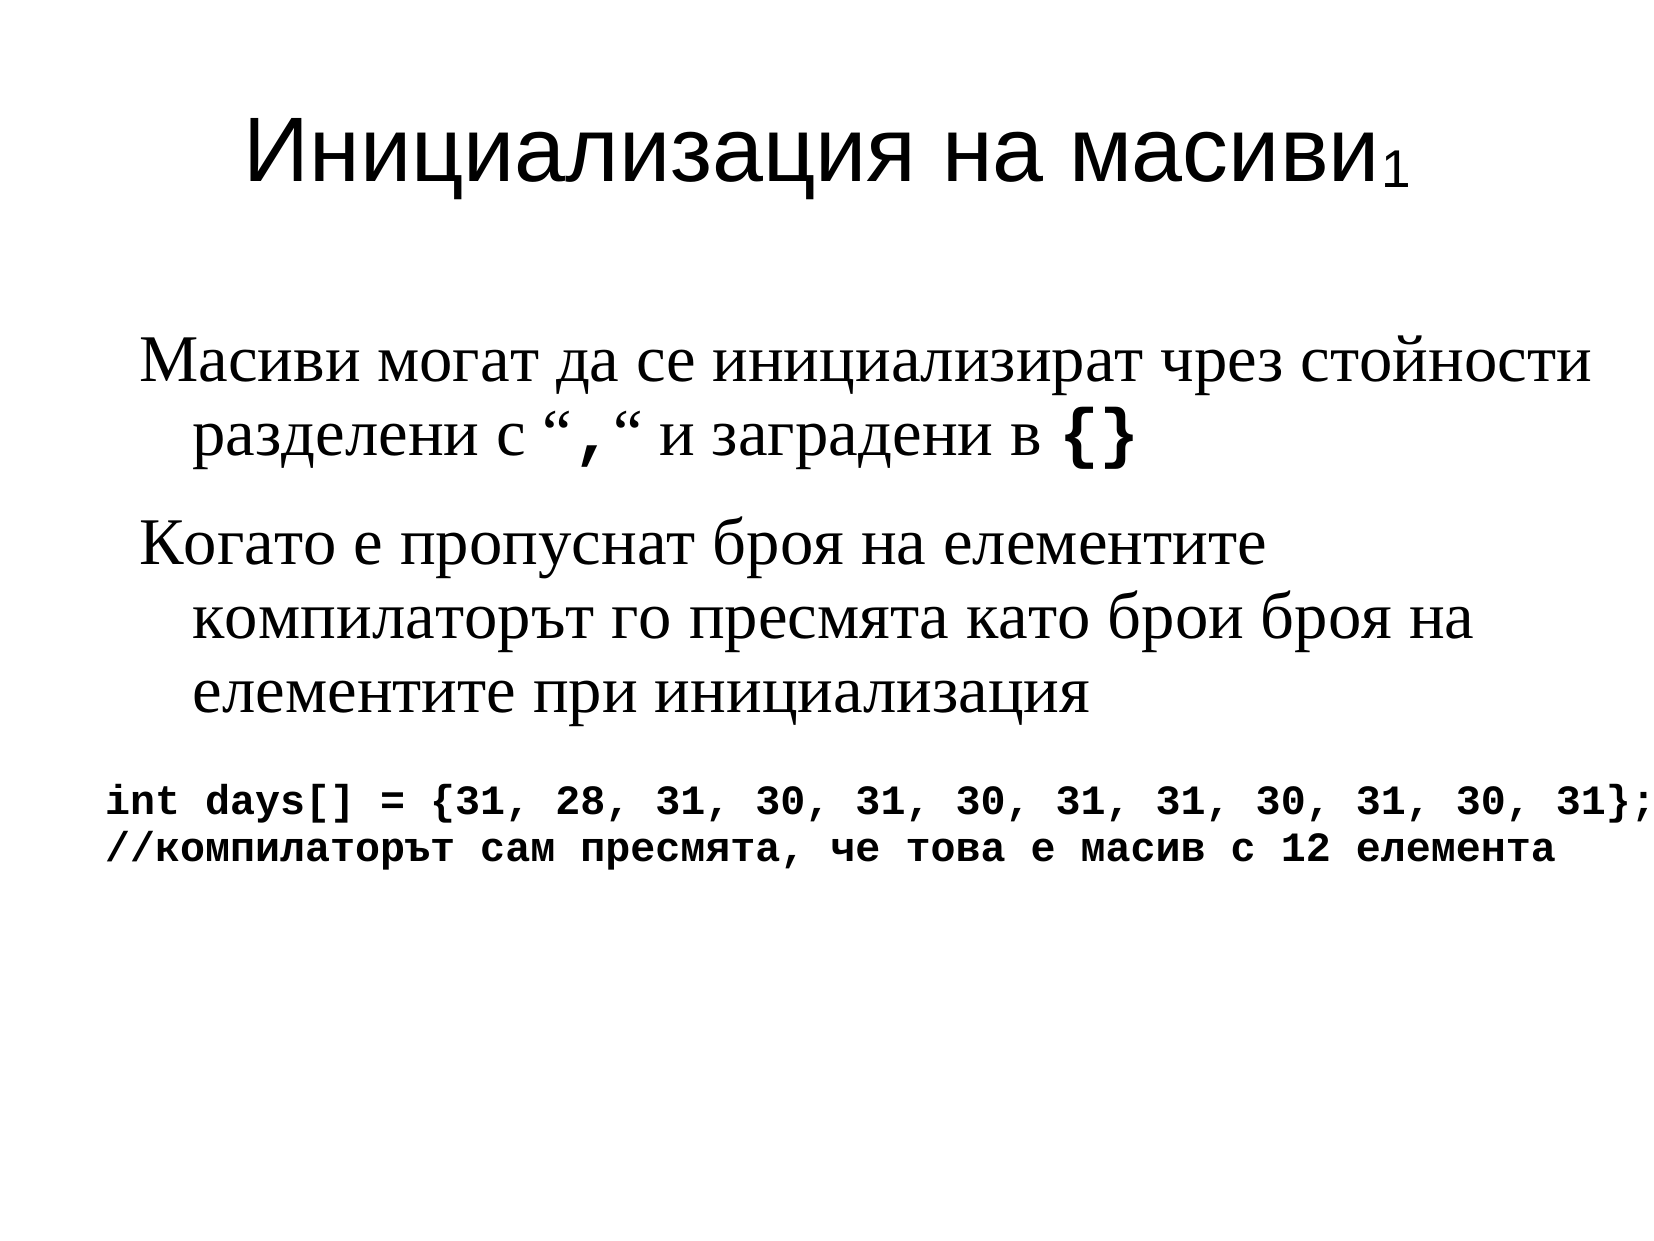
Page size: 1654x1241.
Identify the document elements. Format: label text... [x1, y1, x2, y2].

list Масиви могат да се инициализират чрез стойности разделени с “,“ и заградени в {} Когато е пропуснат броя на елементите компилаторът го пресмята като брои броя на елементите при инициализация [121, 322, 1626, 771]
title Инициализация на масиви1 [121, 53, 1534, 247]
text_box int days[] = {31, 28, 31, 30, 31, 30, 31, 31, 30, 31, 30, 31}; //компилаторът сам пресмята, че това е масив с 12 елемента [90, 771, 1654, 980]
